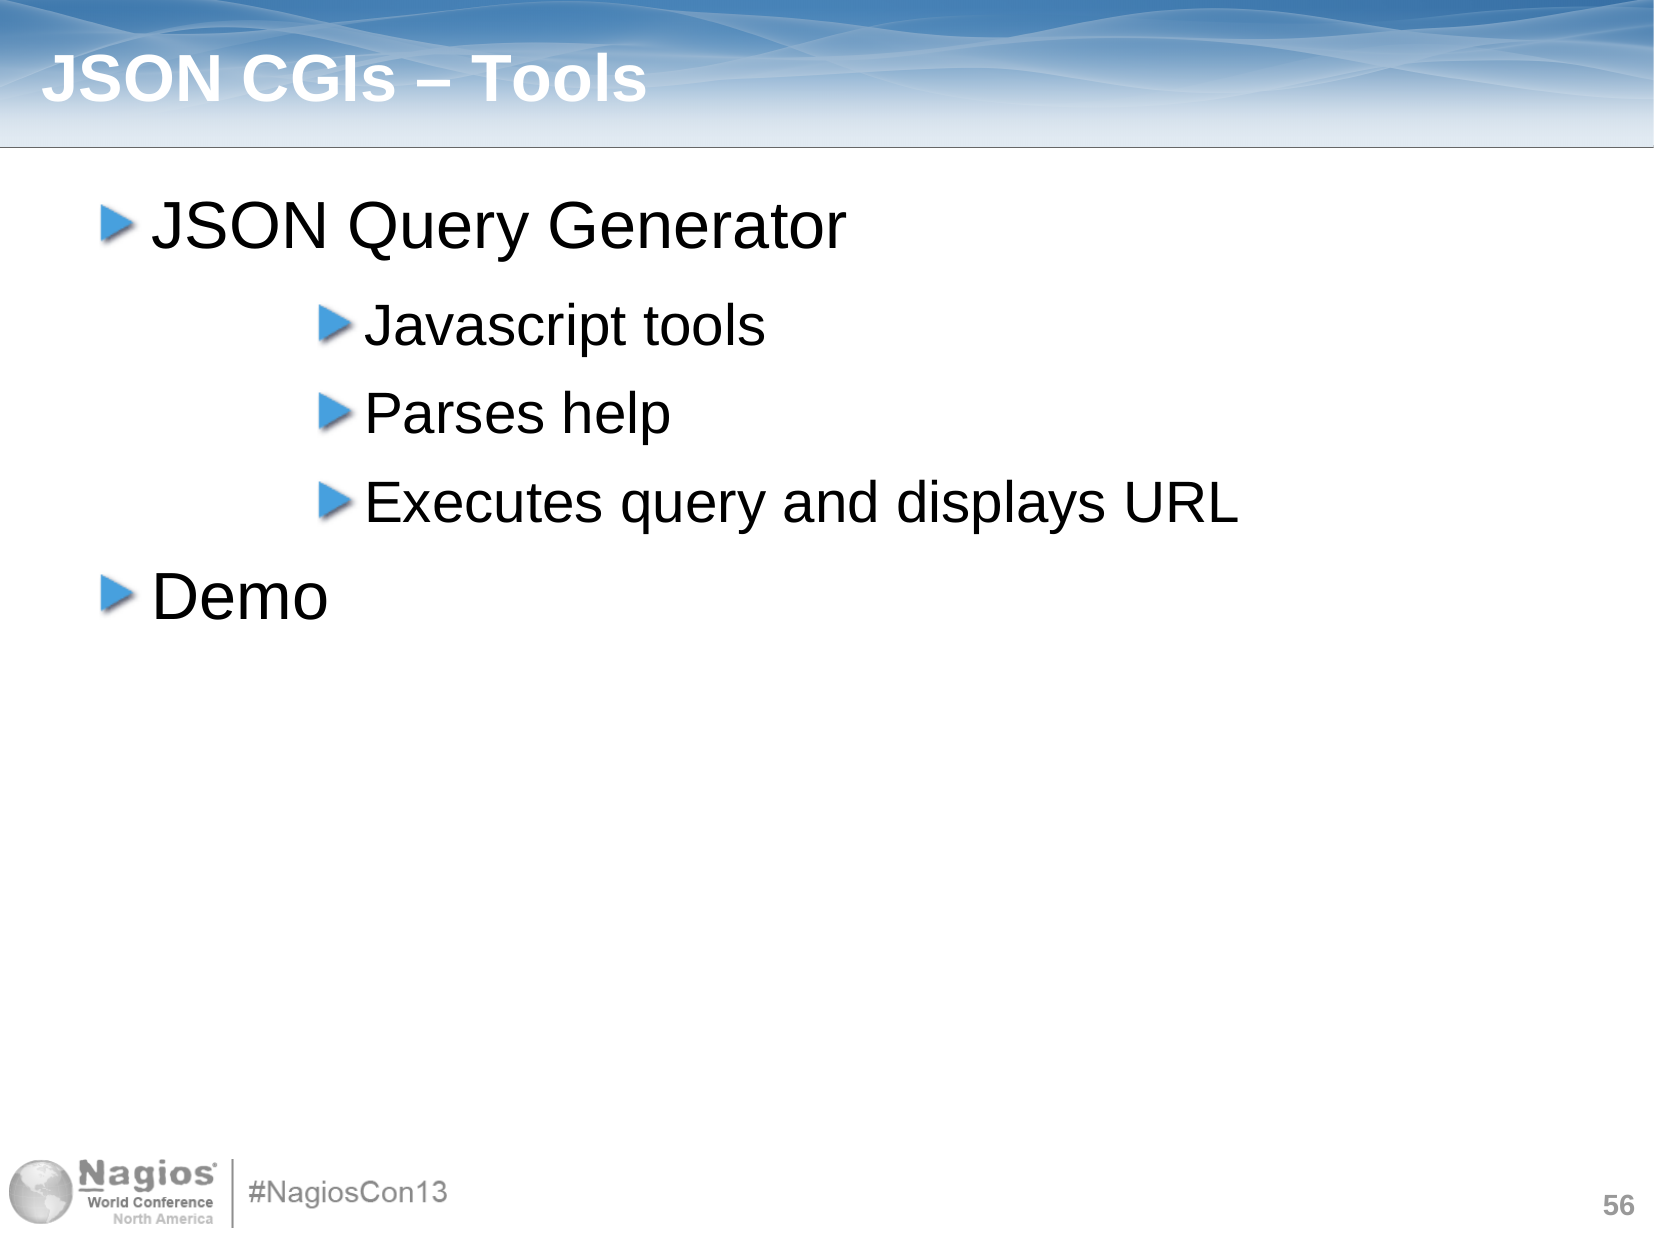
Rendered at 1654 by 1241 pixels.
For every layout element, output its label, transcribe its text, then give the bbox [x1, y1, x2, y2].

picture [0, 0, 1654, 147]
title JSON CGIs – Tools [41, 29, 1248, 127]
picture [9, 1159, 453, 1228]
list JSON Query Generator Javascript tools Parses help Executes query and displays URL Demo [80, 188, 1569, 1007]
